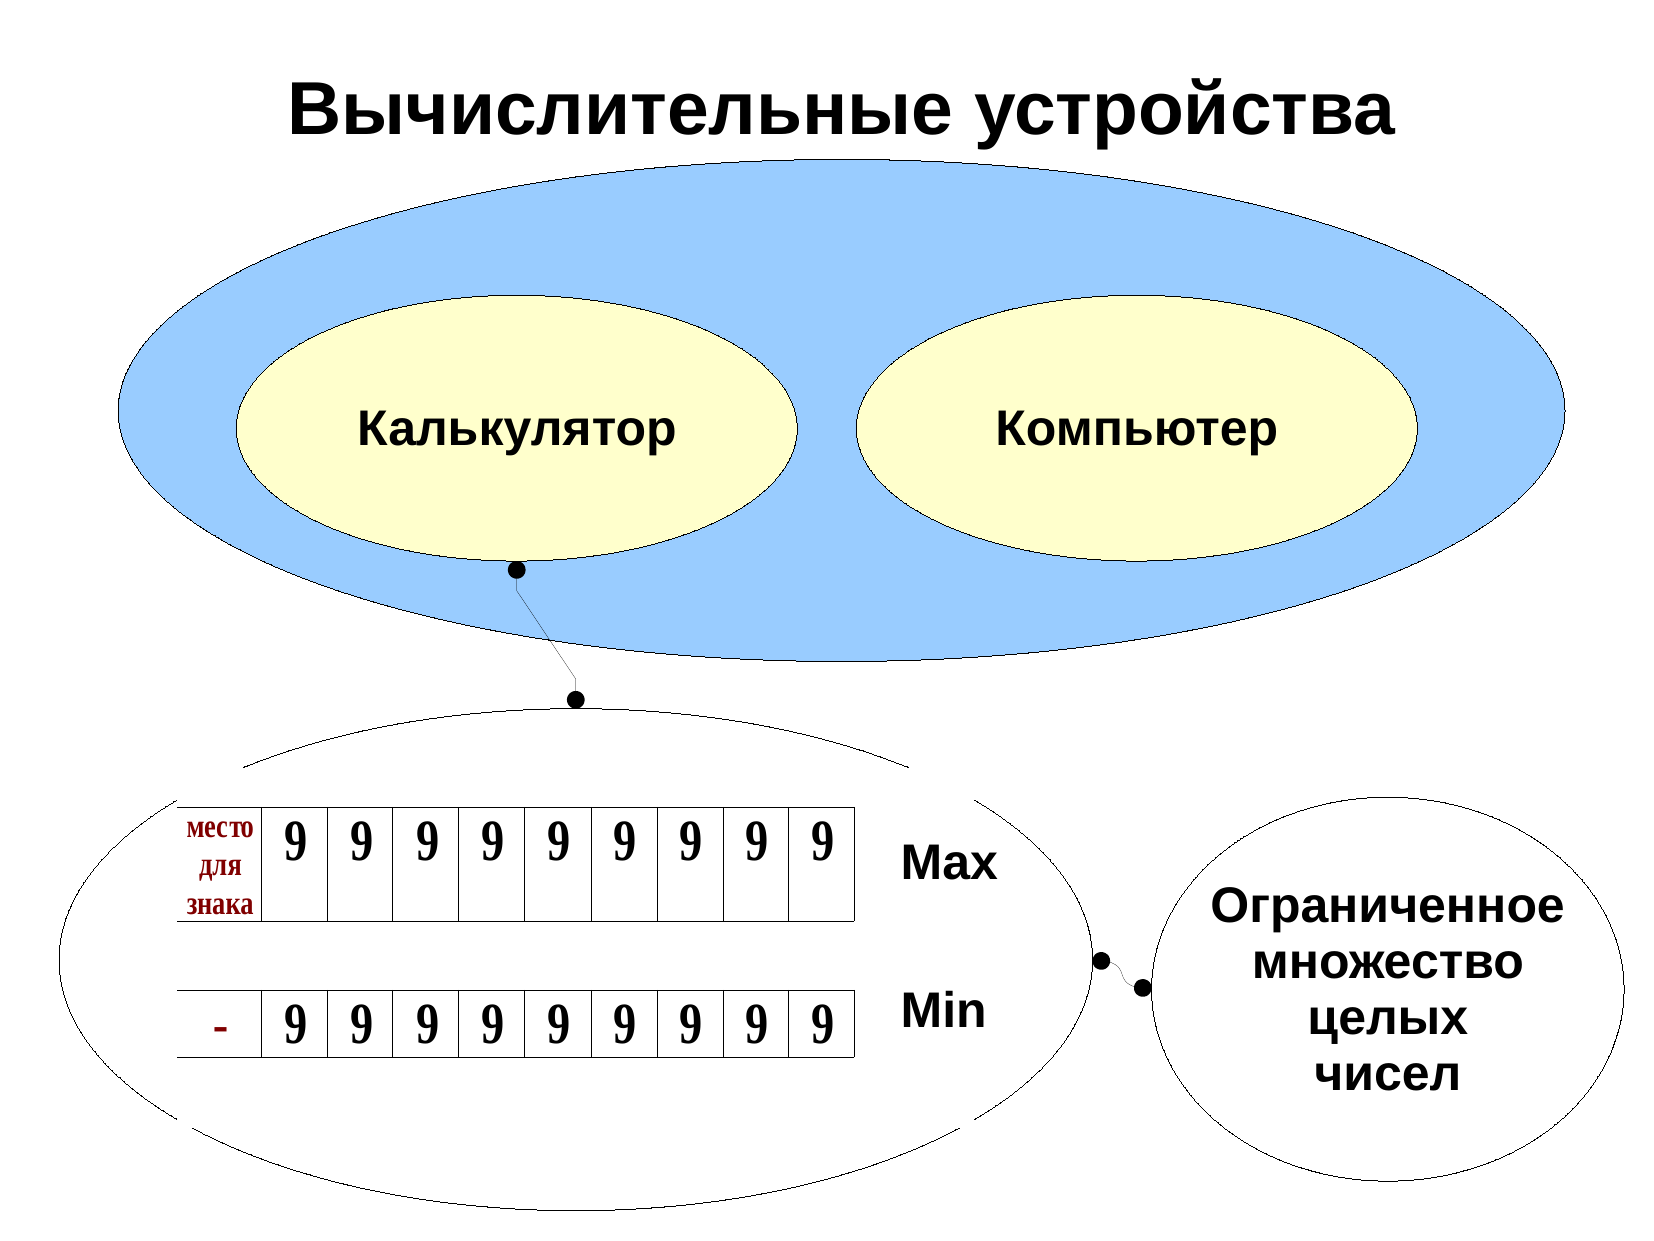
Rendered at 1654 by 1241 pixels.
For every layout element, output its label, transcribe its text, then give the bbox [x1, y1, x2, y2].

text_box Вычислительные устройства [118, 59, 1565, 158]
text_box Ограниченное множество целых чисел [1151, 797, 1625, 1182]
text_box [975, 800, 1014, 826]
text_box [244, 708, 908, 767]
text_box Max [885, 826, 1034, 899]
chart [177, 767, 975, 945]
chart [177, 950, 975, 1128]
text_box [192, 1128, 960, 1211]
text_box Min [885, 974, 1034, 1047]
text_box [59, 800, 1093, 1120]
text_box Компьютер [856, 295, 1418, 562]
text_box [118, 159, 1566, 662]
text_box Калькулятор [236, 295, 798, 562]
